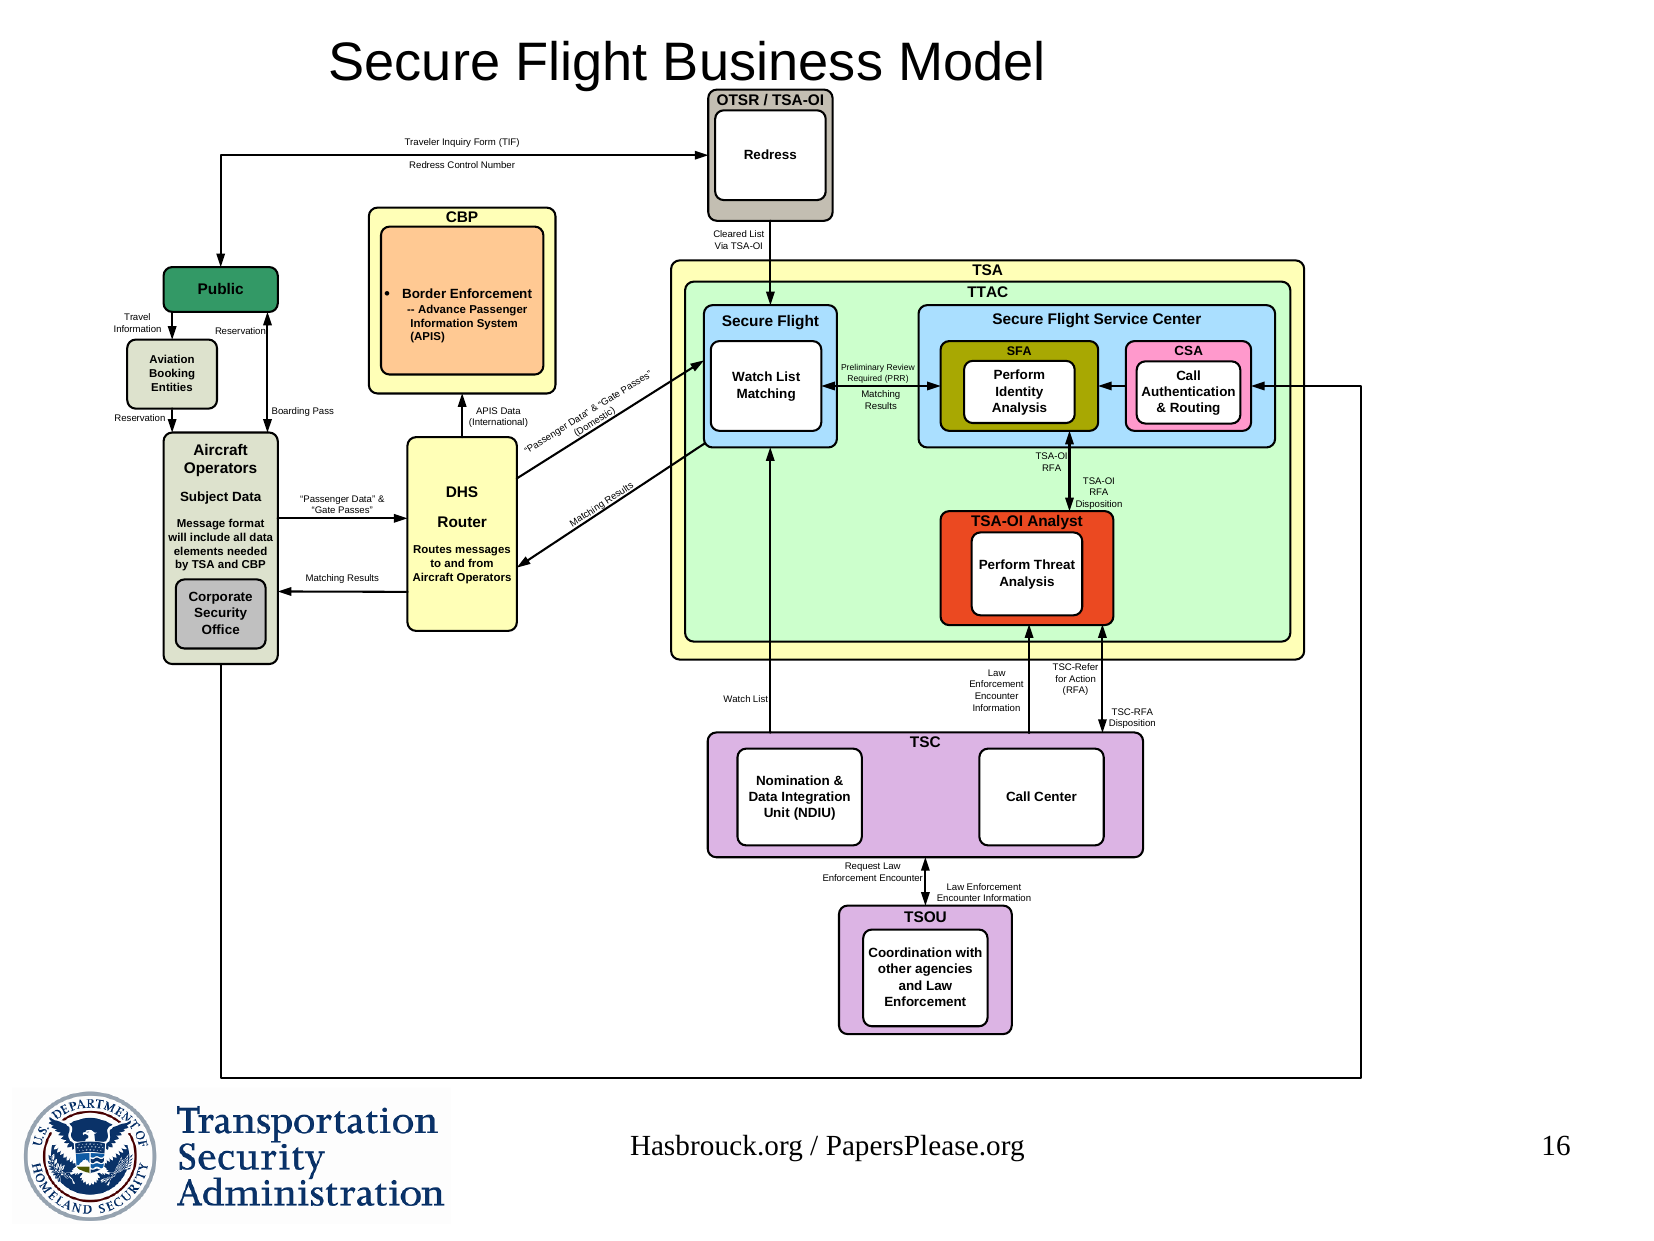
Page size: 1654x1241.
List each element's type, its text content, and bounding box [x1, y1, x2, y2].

title Secure Flight Business Model [12, 14, 1363, 100]
text_box [112, 87, 1363, 1081]
picture [12, 1087, 451, 1225]
